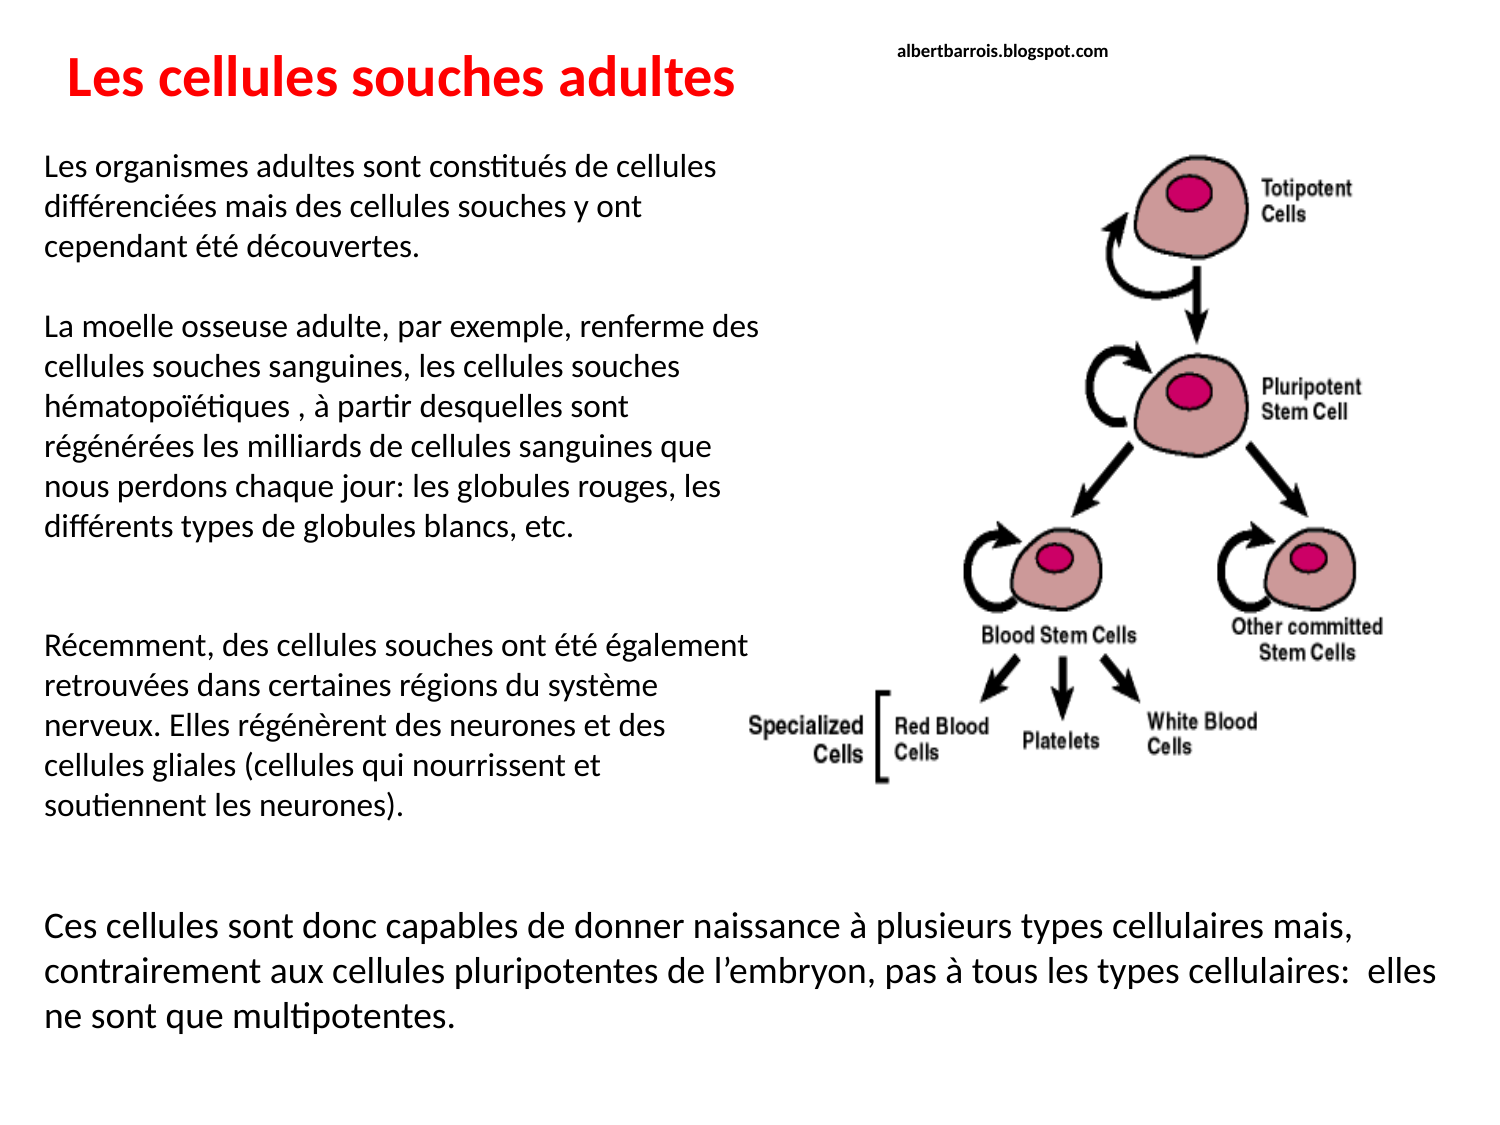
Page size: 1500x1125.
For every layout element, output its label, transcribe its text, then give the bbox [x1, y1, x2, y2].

picture [726, 113, 1465, 823]
text_box albertbarrois.blogspot.com [882, 30, 1124, 69]
text_box Les cellules souches adultes [53, 30, 998, 116]
text_box Ces cellules sont donc capables de donner naissance à plusieurs types cellulaires mais, contrairement aux cellules pluripotentes de l’embryon, pas à tous les types cellulaires: elles ne sont que multipotentes. [29, 893, 1471, 1044]
text_box Les organismes adultes sont constitués de cellules différenciées mais des cellules souches y ont cependant été découvertes. La moelle osseuse adulte, par exemple, renferme des cellules souches sanguines, les cellules souches hématopoïétiques , à partir desquelles sont régénérées les milliards de cellules sanguines que nous perdons chaque jour: les globules rouges, les différents types de globules blancs, etc. Récemment, des cellules souches ont été également retrouvées dans certaines régions du système nerveux. Elles régénèrent des neurones et des cellules gliales (cellules qui nourrissent et soutiennent les neurones). [29, 137, 786, 893]
